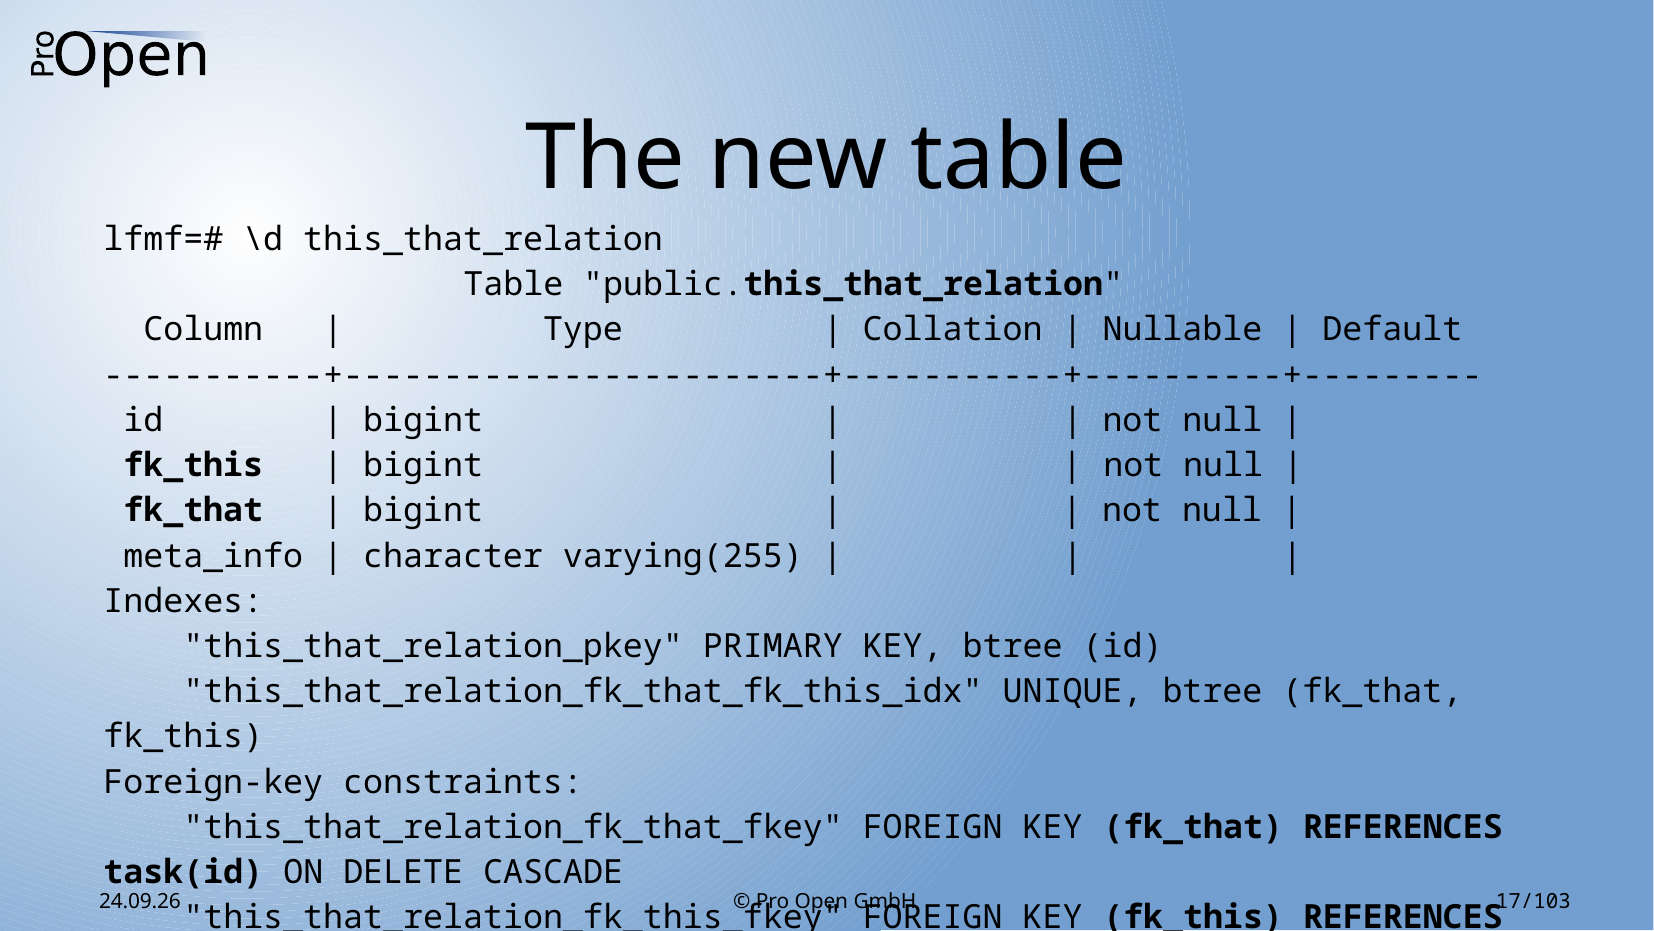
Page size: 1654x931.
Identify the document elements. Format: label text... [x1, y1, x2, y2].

text_box lfmf=# \d this_that_relation Table "public.this_that_relation" Column | Type | Collation | Nullable | Default -----------+------------------------+-----------+----------+--------- id | bigint | | not null | fk_this | bigint | | not null | fk_that | bigint | | not null | meta_info | character varying(255) | | | Indexes: "this_that_relation_pkey" PRIMARY KEY, btree (id) "this_that_relation_fk_that_fk_this_idx" UNIQUE, btree (fk_that, fk_this) Foreign-key constraints: "this_that_relation_fk_that_fkey" FOREIGN KEY (fk_that) REFERENCES task(id) ON DELETE CASCADE "this_that_relation_fk_this_fkey" FOREIGN KEY (fk_this) REFERENCES task(id) ON DELETE CASCADE lfmf=# [88, 207, 1565, 855]
title The new table [82, 88, 1571, 218]
